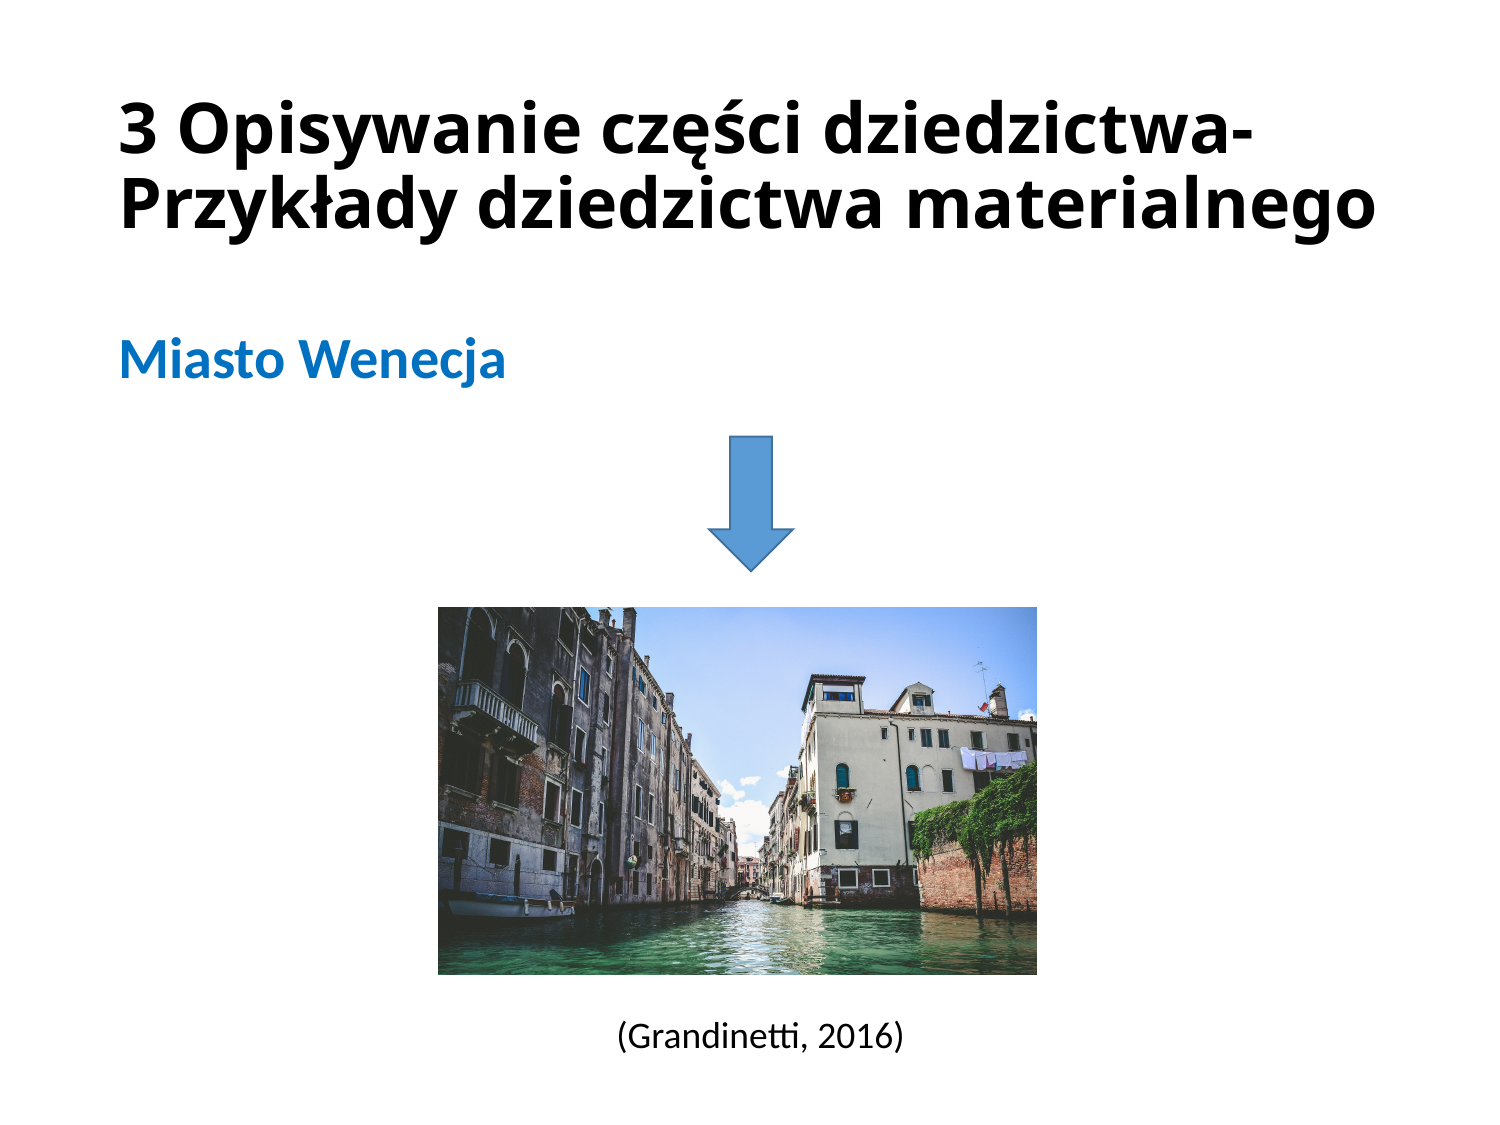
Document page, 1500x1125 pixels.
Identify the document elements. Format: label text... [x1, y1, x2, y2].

text_box [709, 436, 793, 572]
text_box (Grandinetti, 2016) [602, 1004, 920, 1064]
title 3 Opisywanie części dziedzictwa- Przykłady dziedzictwa materialnego [103, 59, 1397, 278]
list Miasto Wenecja [103, 320, 1397, 1035]
picture [438, 607, 1037, 975]
